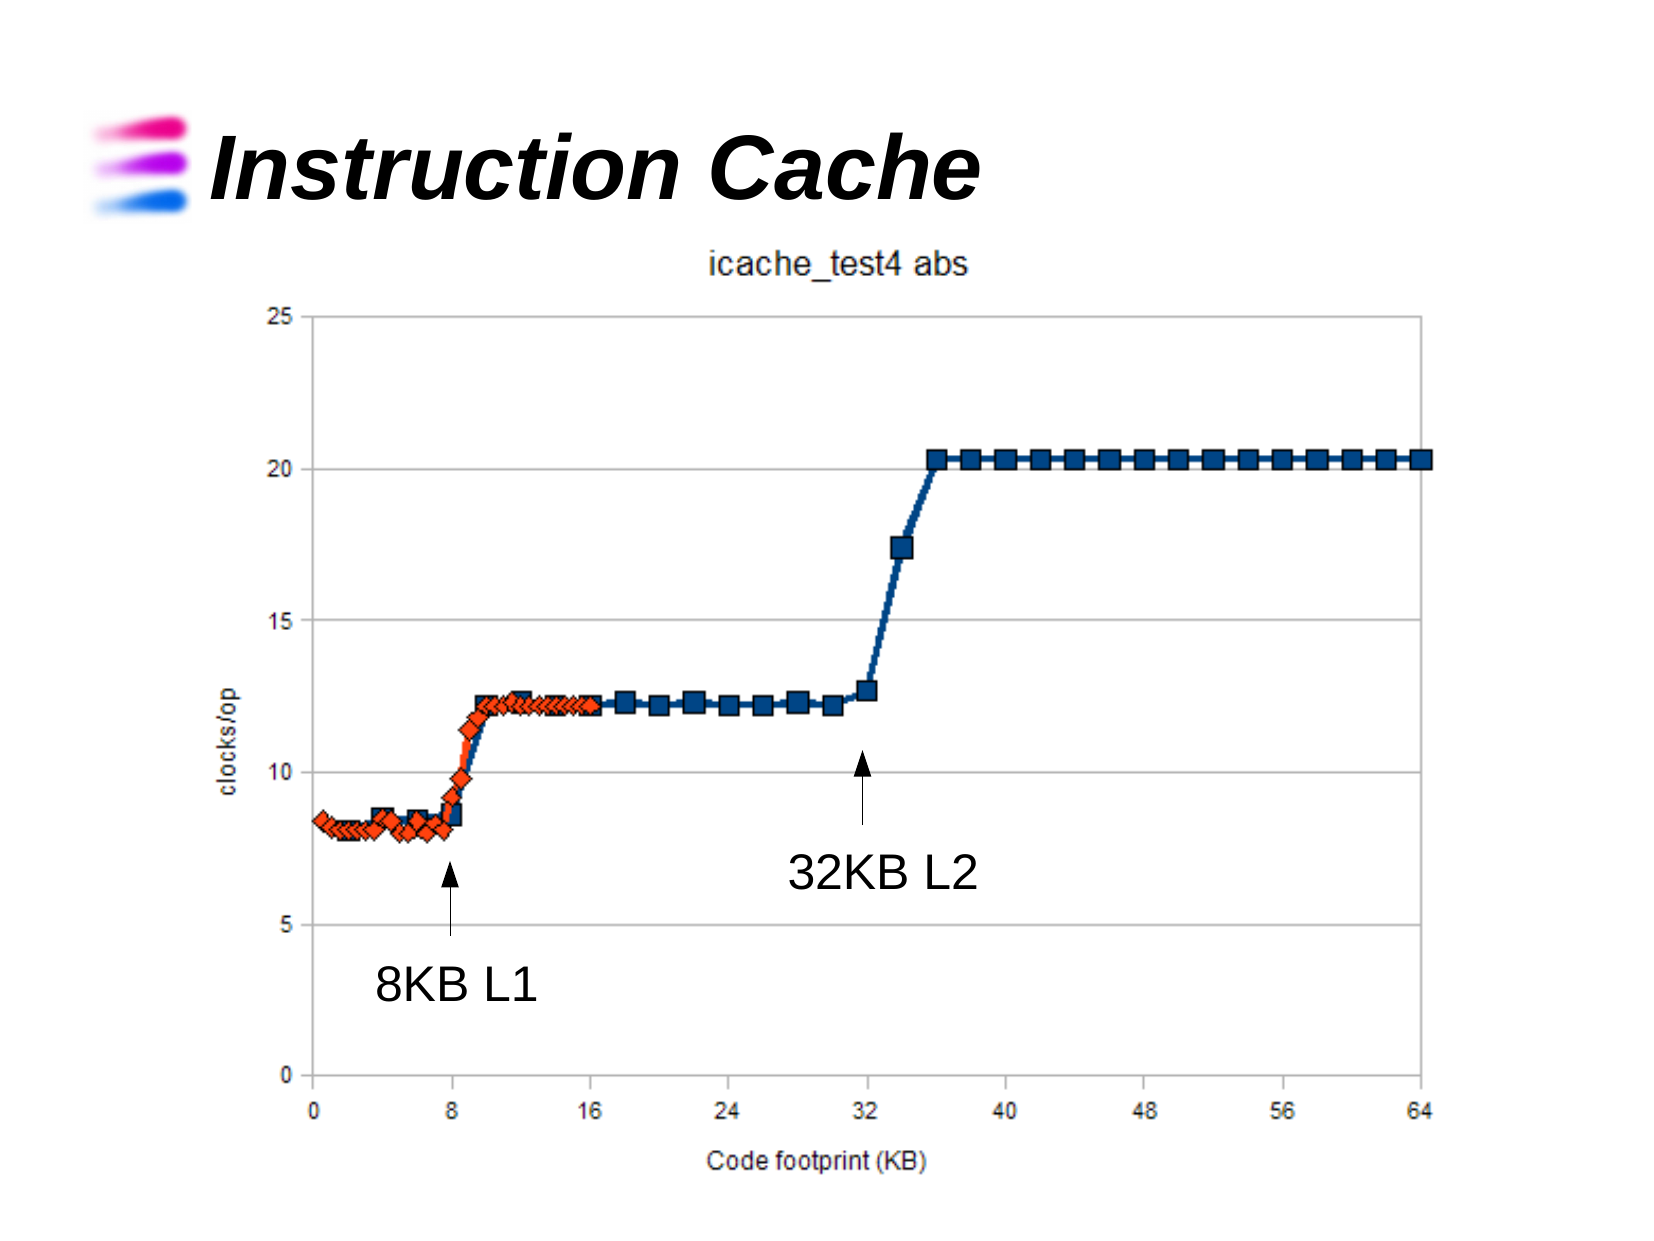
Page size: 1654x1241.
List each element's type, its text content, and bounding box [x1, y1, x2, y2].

picture [83, 110, 1463, 1201]
text_box 32KB L2 [787, 844, 1013, 901]
text_box 8KB L1 [375, 956, 601, 1013]
title Instruction Cache [209, 64, 1531, 272]
